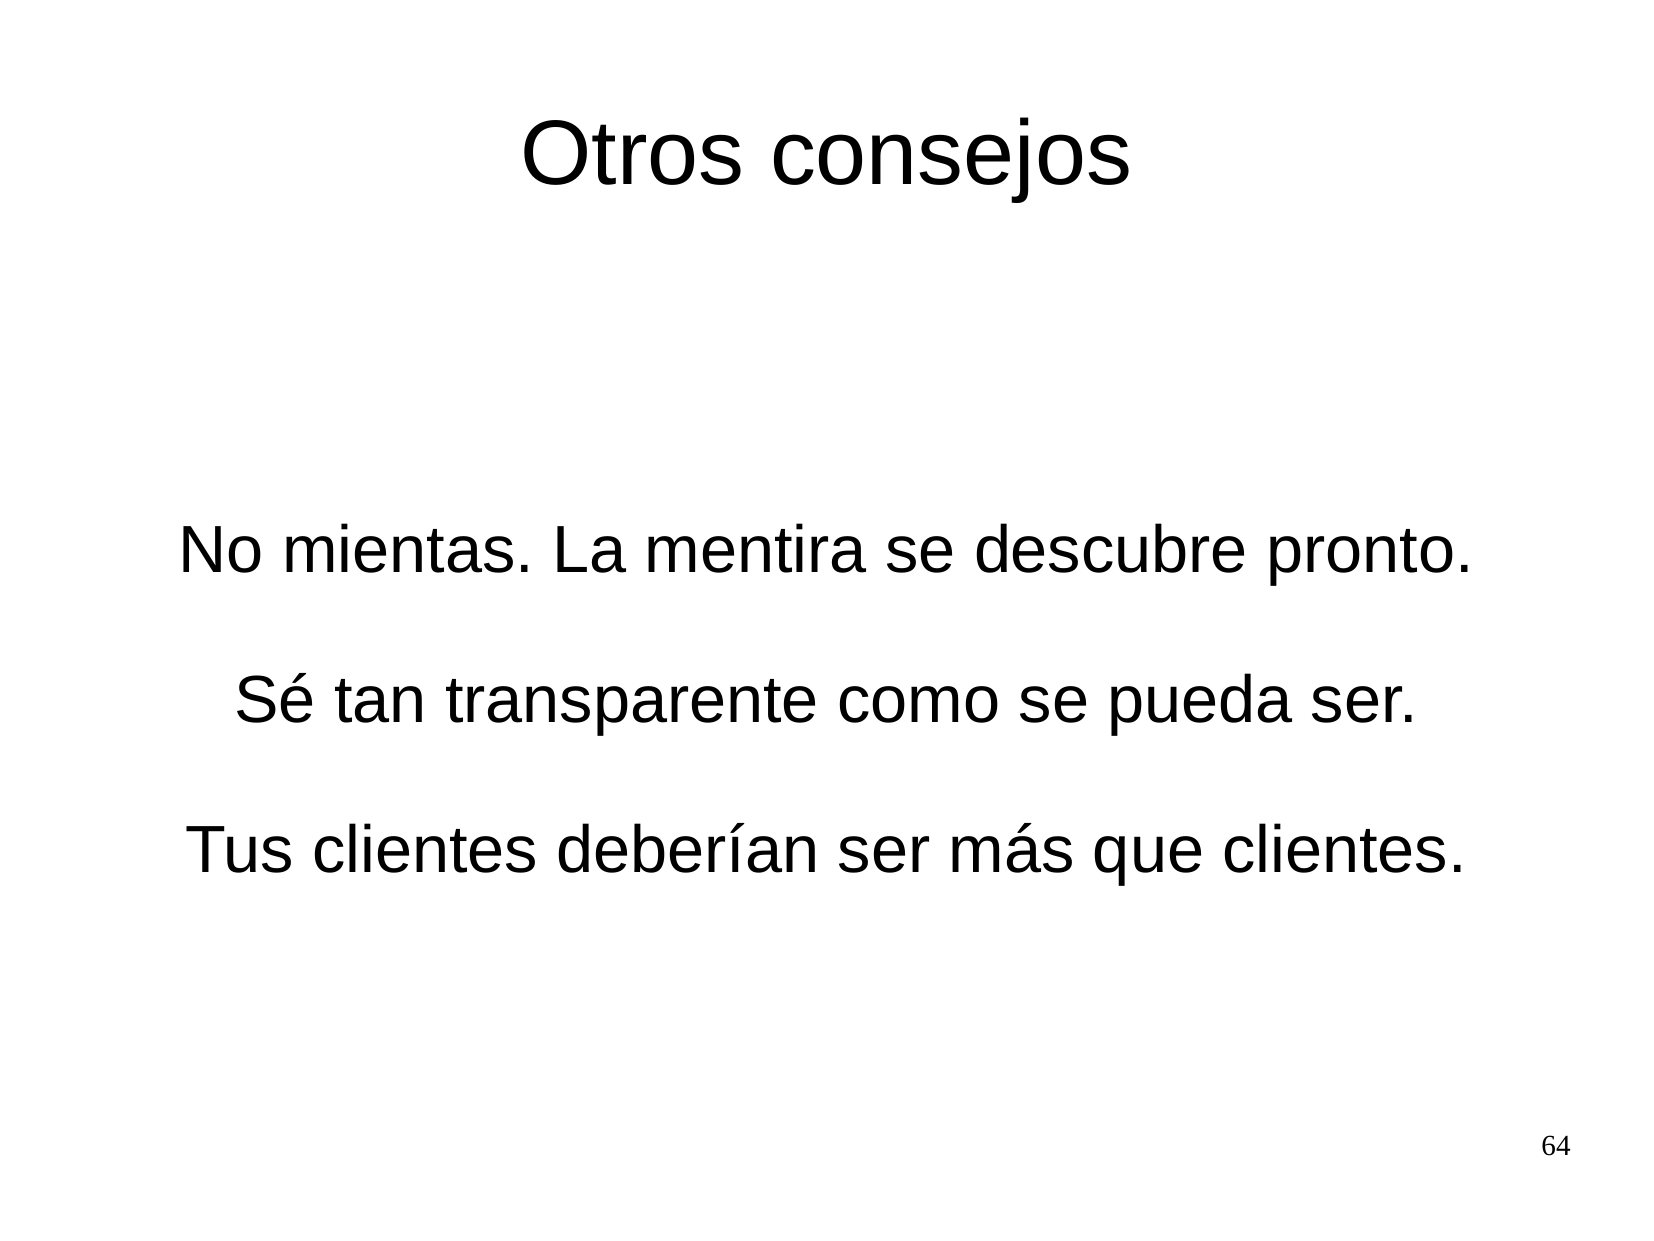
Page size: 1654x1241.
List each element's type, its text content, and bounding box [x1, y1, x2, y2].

subtitle No mientas. La mentira se descubre pronto. Sé tan transparente como se pueda ser. Tus clientes deberían ser más que clientes. [82, 297, 1571, 1102]
title Otros consejos [82, 56, 1571, 250]
